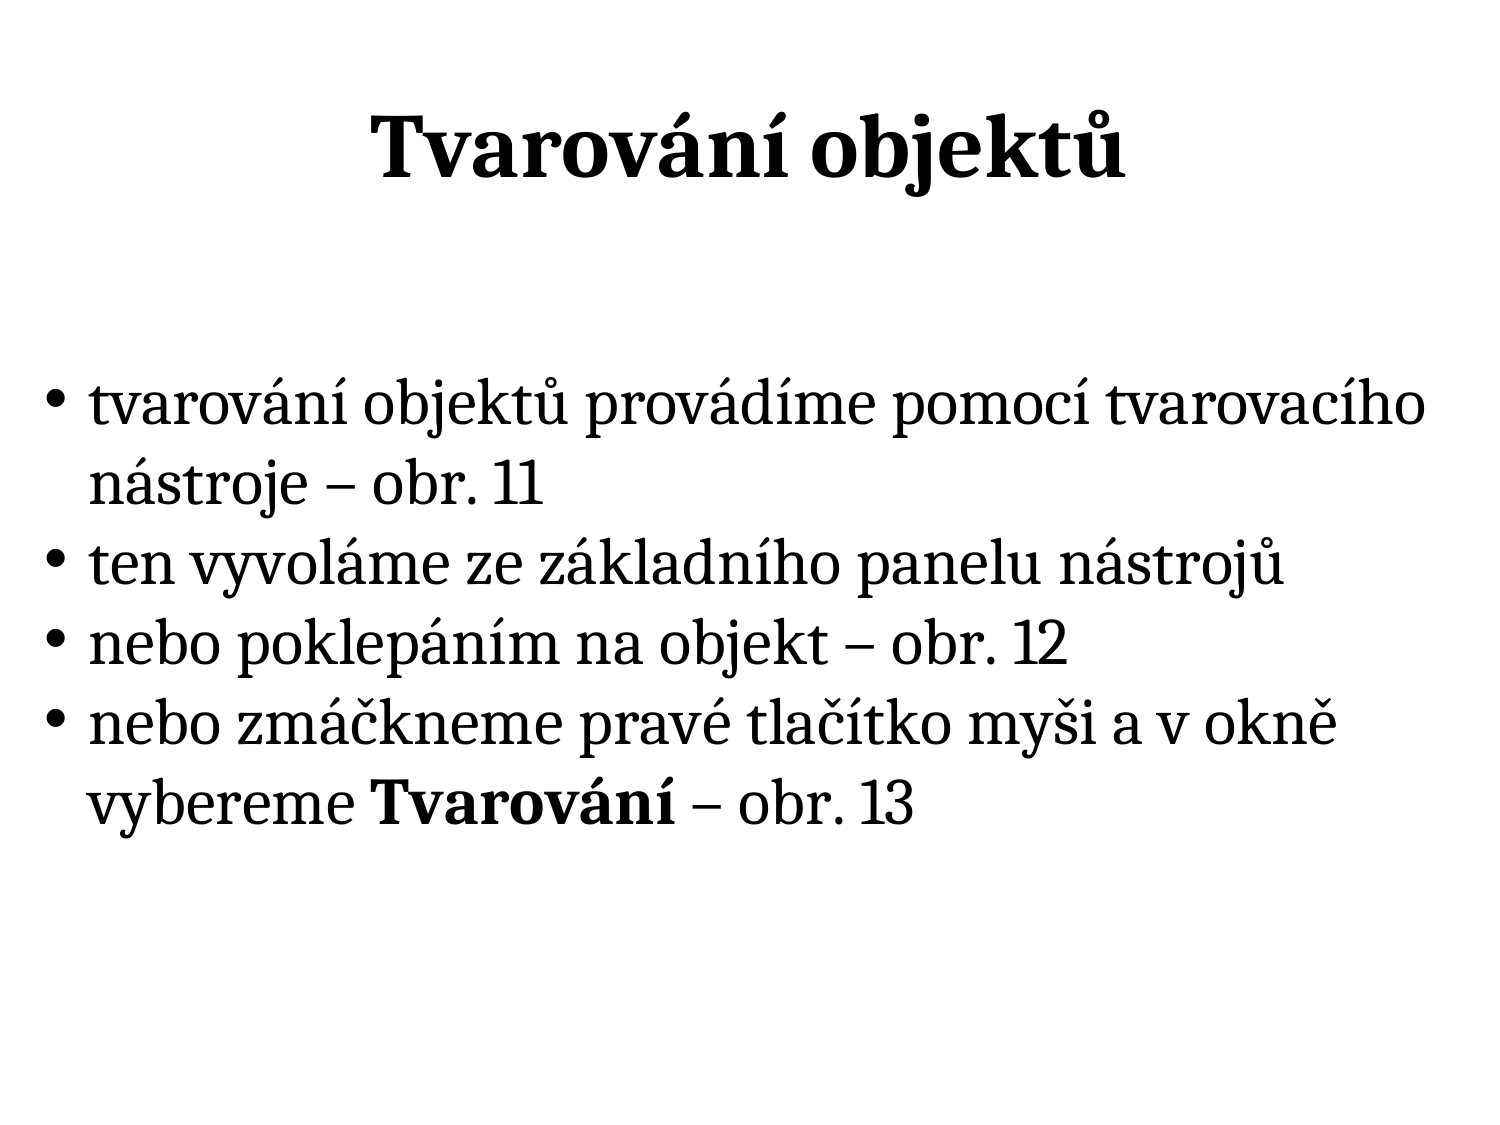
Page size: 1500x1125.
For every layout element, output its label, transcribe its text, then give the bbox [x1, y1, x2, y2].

text_box tvarování objektů provádíme pomocí tvarovacího nástroje – obr. 11 ten vyvoláme ze základního panelu nástrojů nebo poklepáním na objekt – obr. 12 nebo zmáčkneme pravé tlačítko myši a v okně vybereme Tvarování – obr. 13 [0, 349, 1500, 846]
text_box Tvarování objektů [0, 78, 1500, 204]
